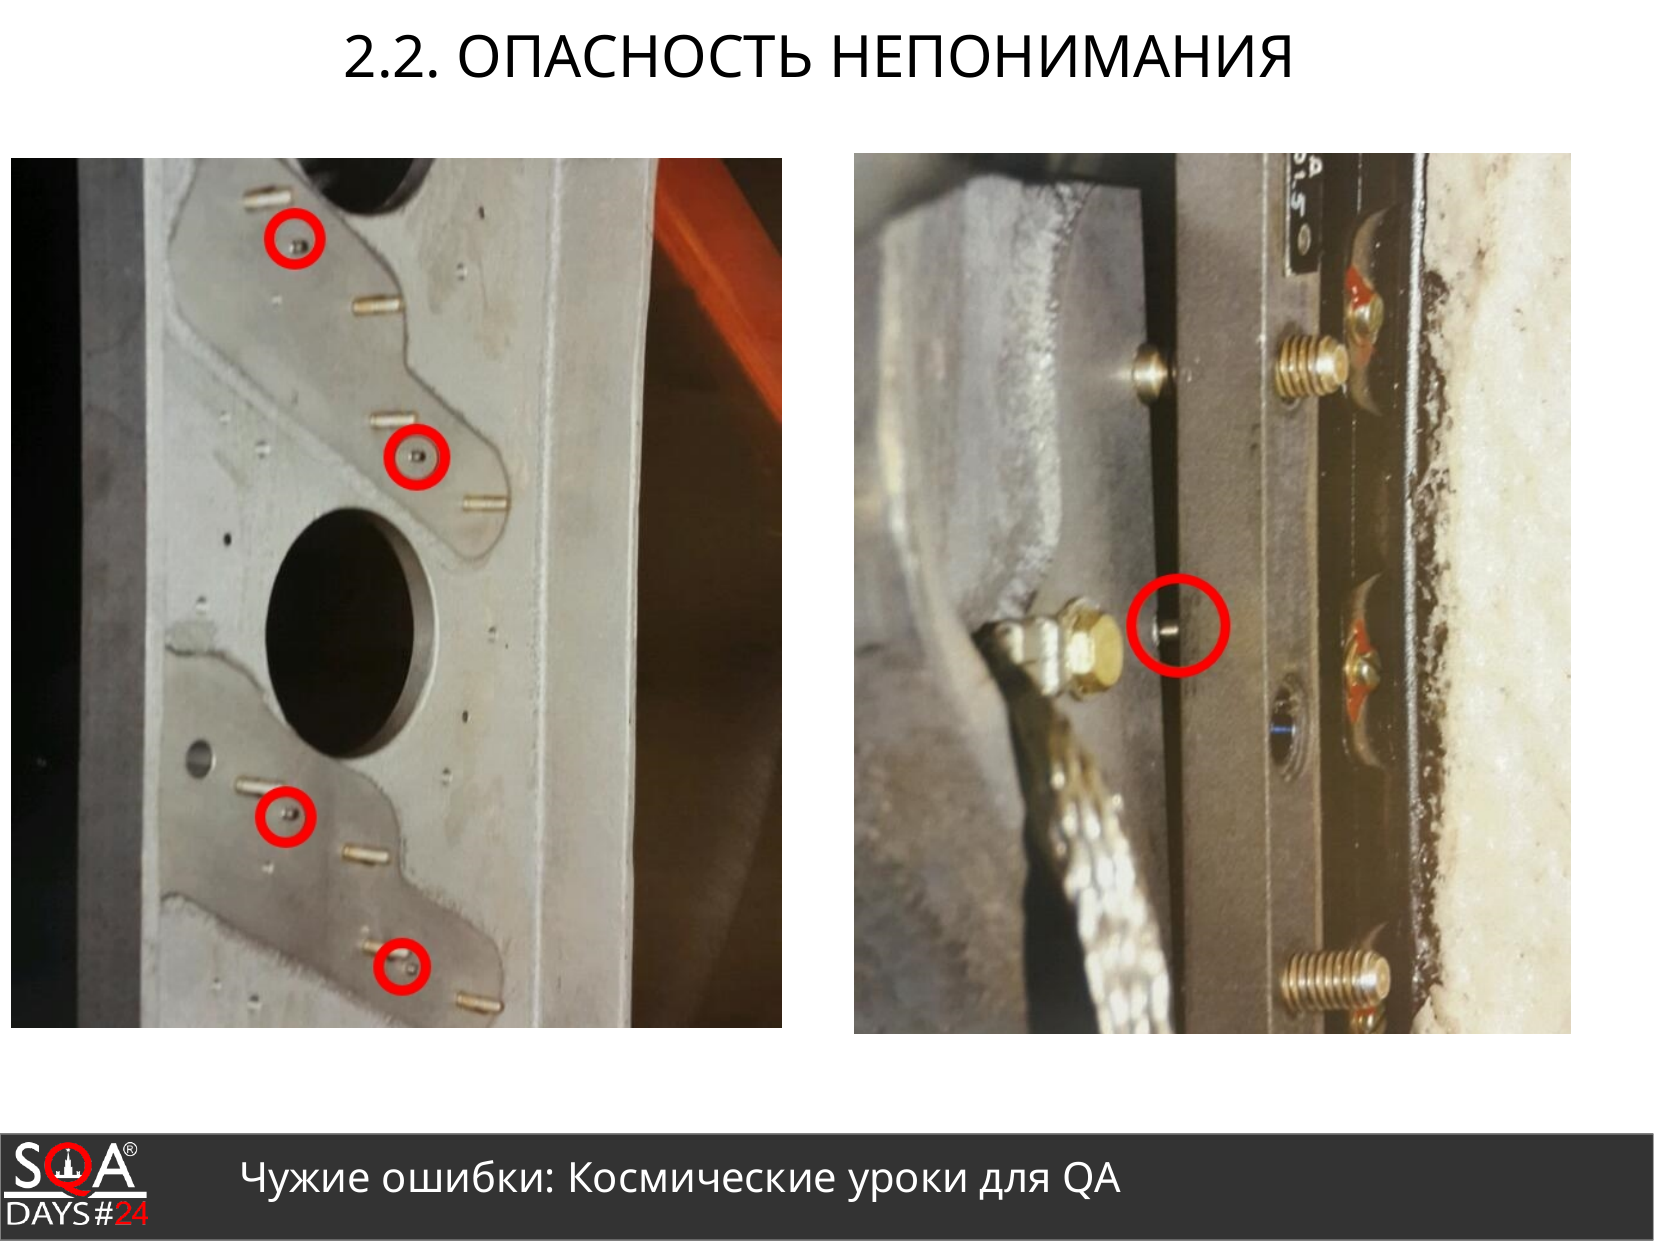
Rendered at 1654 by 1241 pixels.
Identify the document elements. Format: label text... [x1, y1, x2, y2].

picture [4, 1142, 148, 1225]
picture [854, 153, 1571, 1034]
text_box [0, 1133, 1654, 1241]
text_box Чужие ошибки: Космические уроки для QA [224, 1145, 1607, 1229]
picture [11, 158, 782, 1028]
text_box 2.2. ОПАСНОСТЬ НЕПОНИМАНИЯ [329, 11, 1325, 97]
